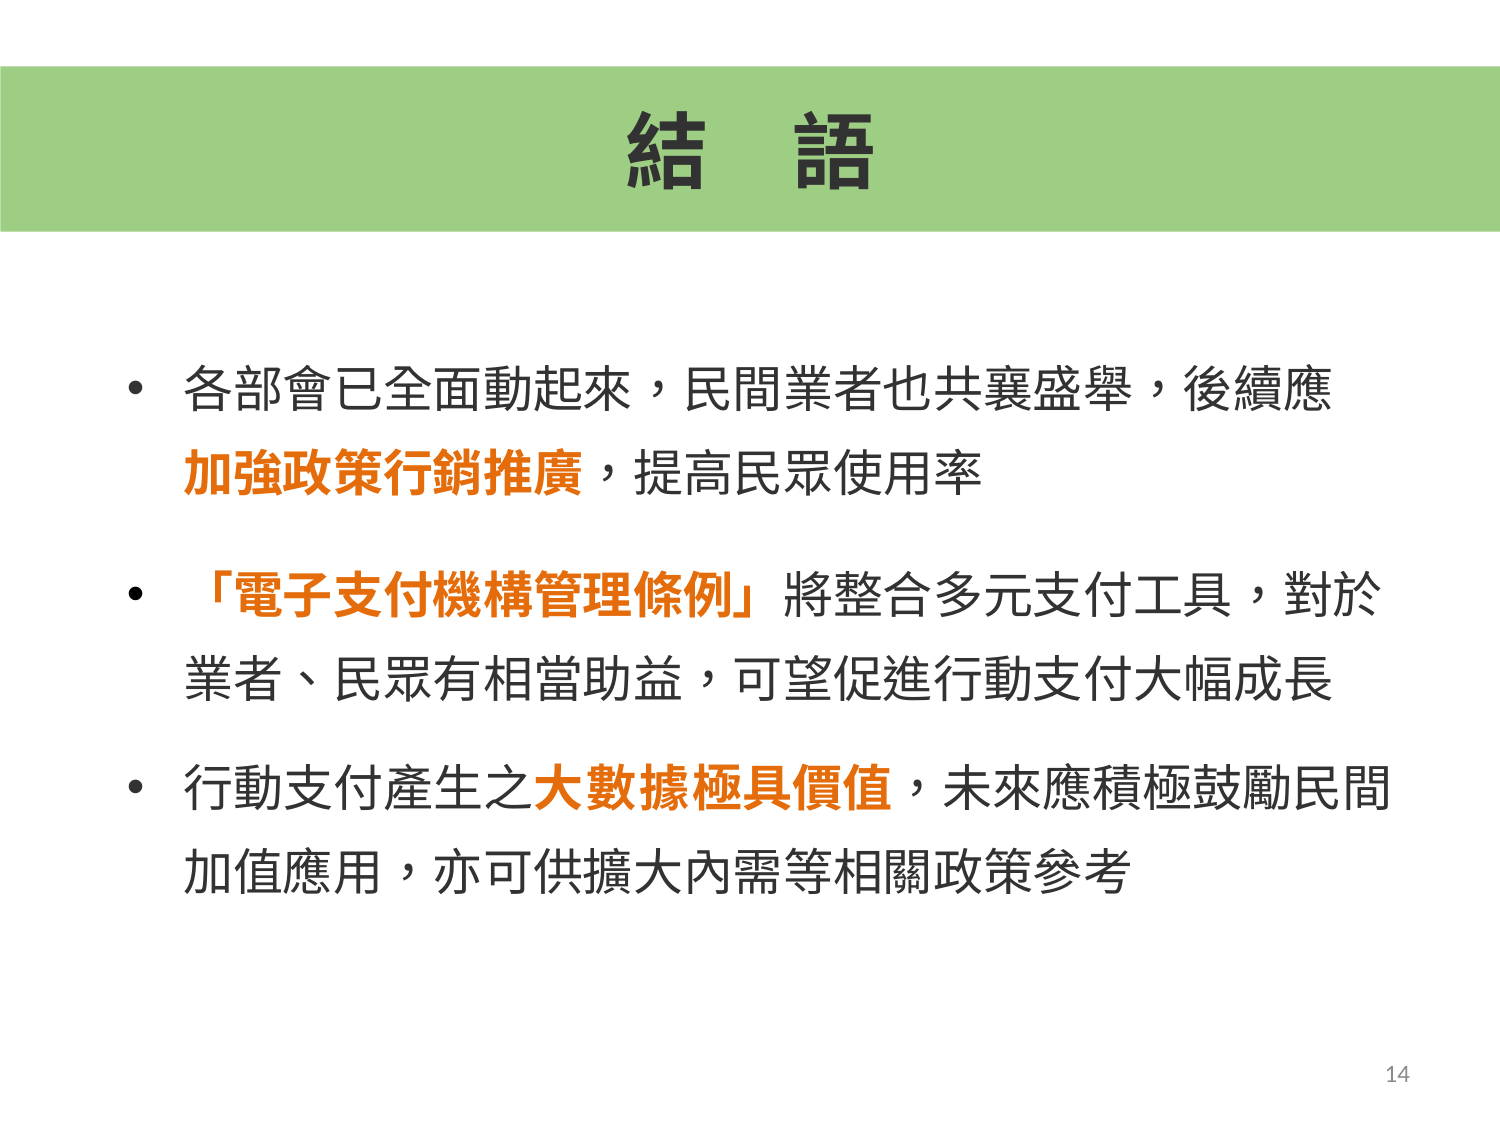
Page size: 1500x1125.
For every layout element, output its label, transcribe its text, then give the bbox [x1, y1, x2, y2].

slide_number <編號> [1074, 1042, 1425, 1103]
text_box 各部會已全面動起來，民間業者也共襄盛舉，後續應 加強政策行銷推廣，提高民眾使用率 「電子支付機構管理條例」將整合多元支付工具，對於業者、民眾有相當助益，可望促進行動支付大幅成長 行動支付產生之大數據極具價值，未來應積極鼓勵民間加值應用，亦可供擴大內需等相關政策參考 [112, 326, 1409, 908]
picture [0, 567, 1409, 1125]
text_box 結 語 [0, 66, 1500, 232]
